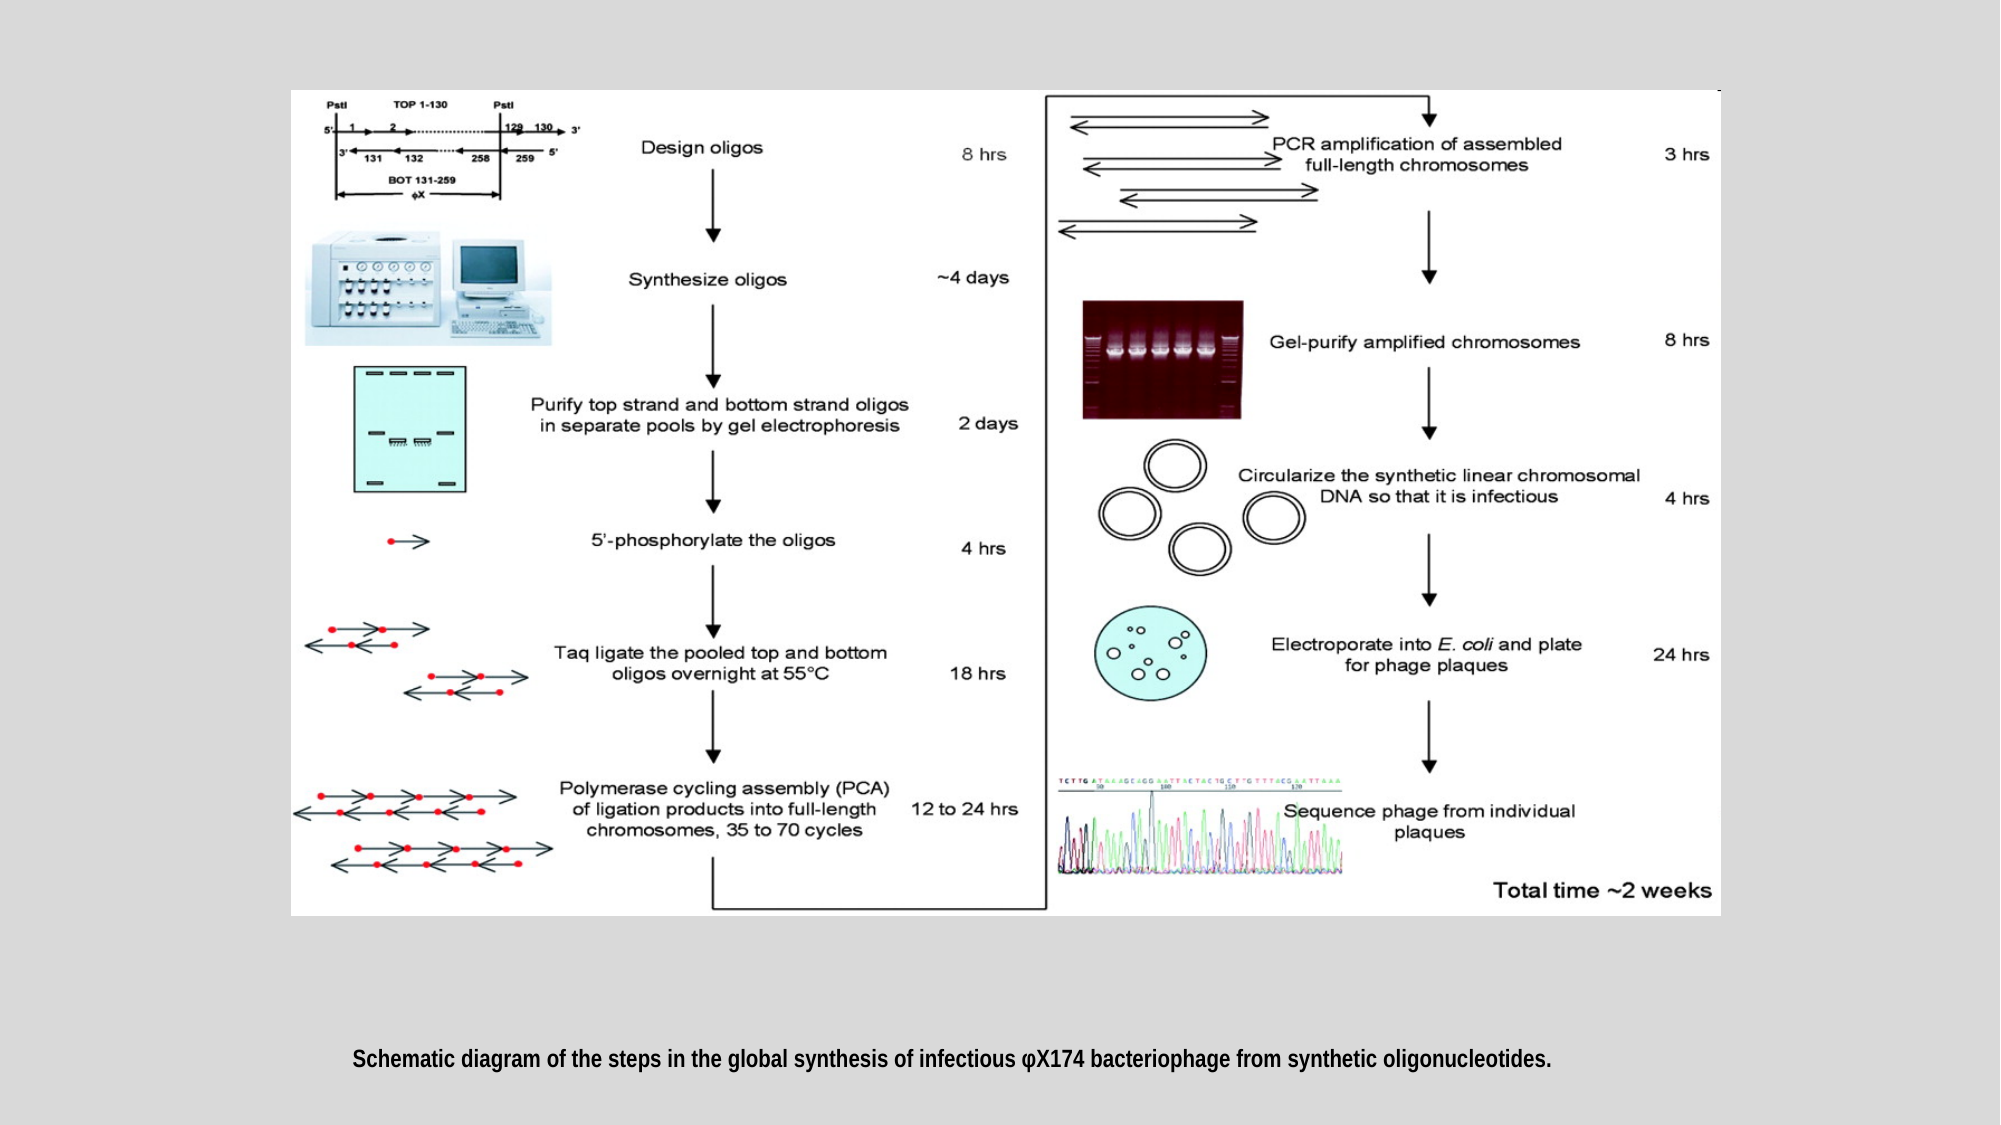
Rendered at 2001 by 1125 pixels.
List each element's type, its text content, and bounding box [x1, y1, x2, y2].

picture [291, 90, 1721, 916]
text_box Schematic diagram of the steps in the global synthesis of infectious φX174 bacteriophage from synthetic oligonucleotides. [337, 1034, 1570, 1080]
